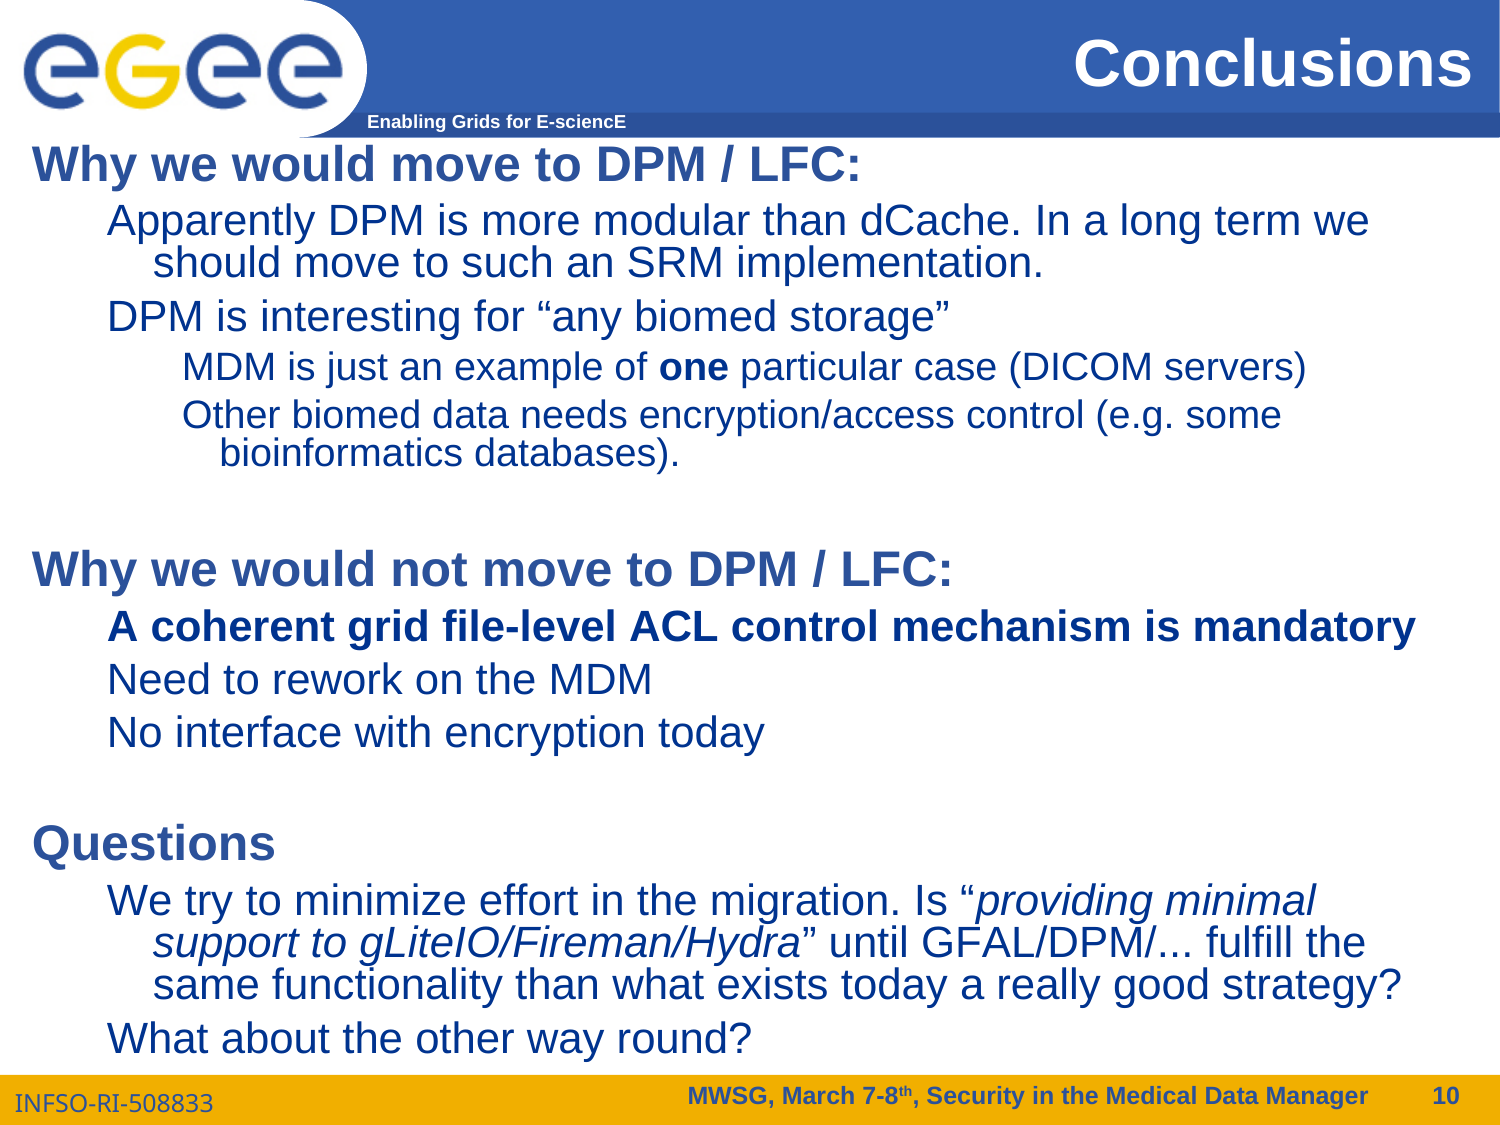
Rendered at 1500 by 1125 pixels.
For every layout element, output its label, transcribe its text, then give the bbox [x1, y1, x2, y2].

list Why we would move to DPM / LFC: Apparently DPM is more modular than dCache. In a long term we should move to such an SRM implementation. DPM is interesting for “any biomed storage” MDM is just an example of one particular case (DICOM servers) Other biomed data needs encryption/access control (e.g. some bioinformatics databases). Why we would not move to DPM / LFC: A coherent grid file-level ACL control mechanism is mandatory Need to rework on the MDM No interface with encryption today Questions We try to minimize effort in the migration. Is “providing minimal support to gLiteIO/Fireman/Hydra” until GFAL/DPM/... fulfill the same functionality than what exists today a really good strategy? What about the other way round? [31, 142, 1472, 1070]
picture [18, 30, 349, 112]
title Conclusions [369, 10, 1474, 124]
